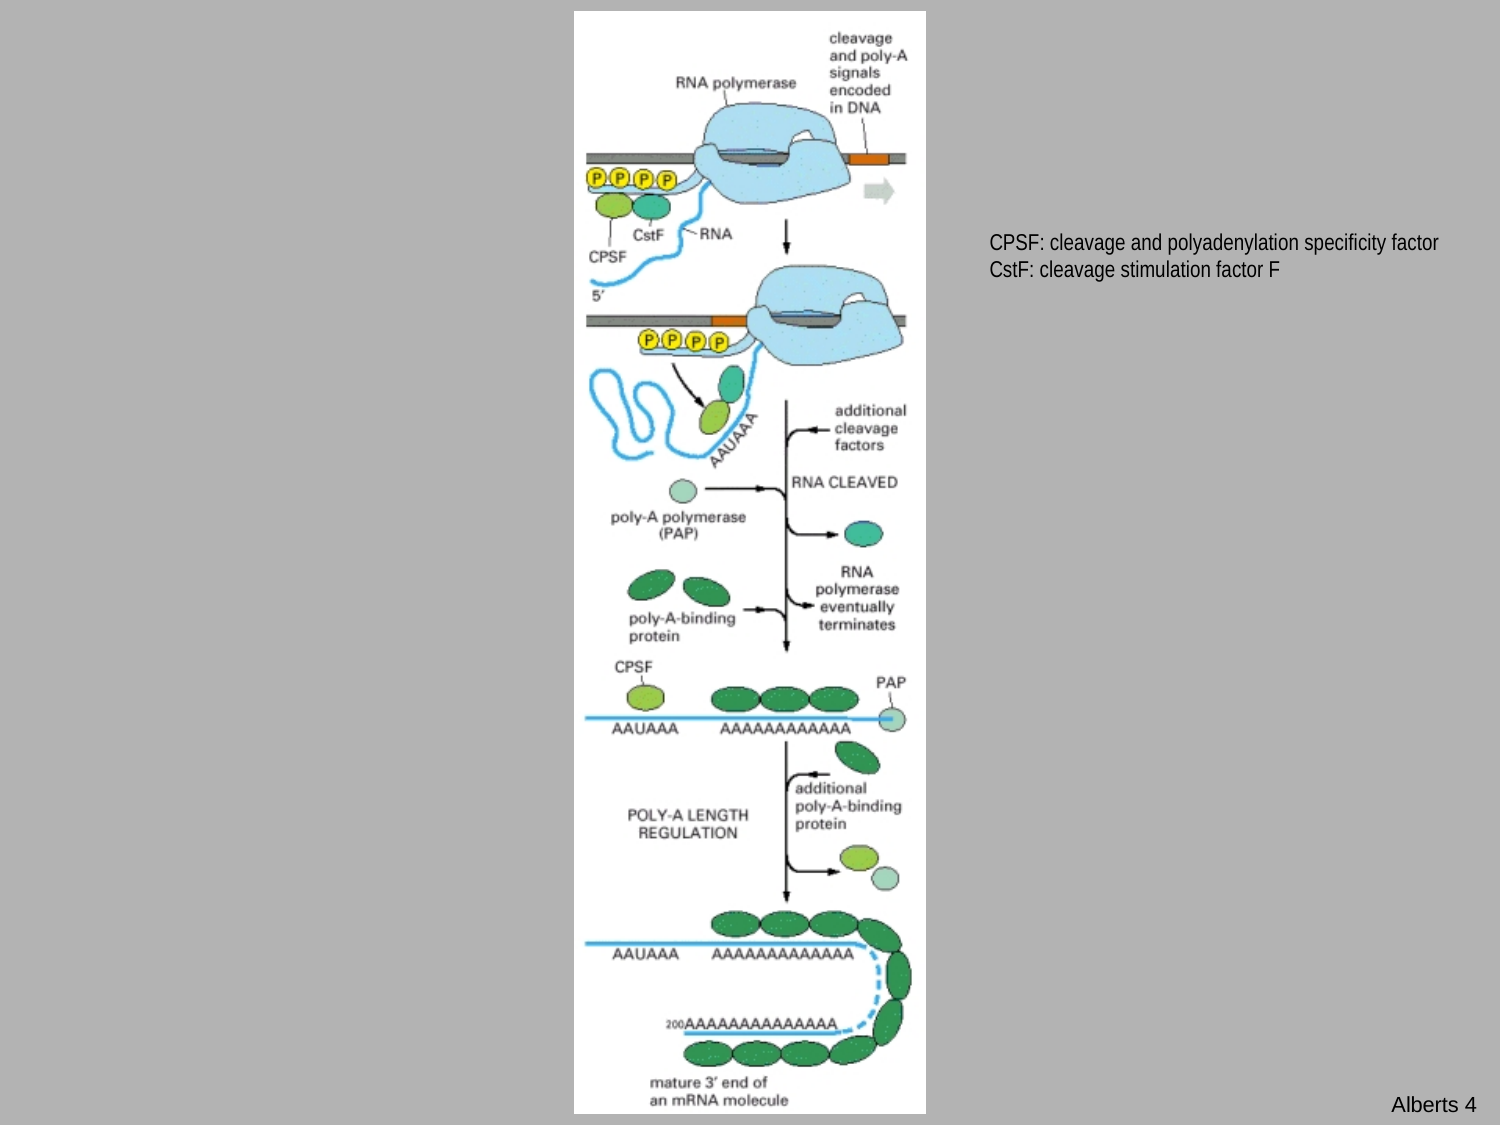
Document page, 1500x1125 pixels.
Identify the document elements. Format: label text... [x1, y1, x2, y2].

picture [574, 11, 926, 1114]
text_box CPSF: cleavage and polyadenylation specificity factor CstF: cleavage stimulation factor F [974, 219, 1455, 290]
text_box Alberts 4 [1376, 1083, 1492, 1125]
